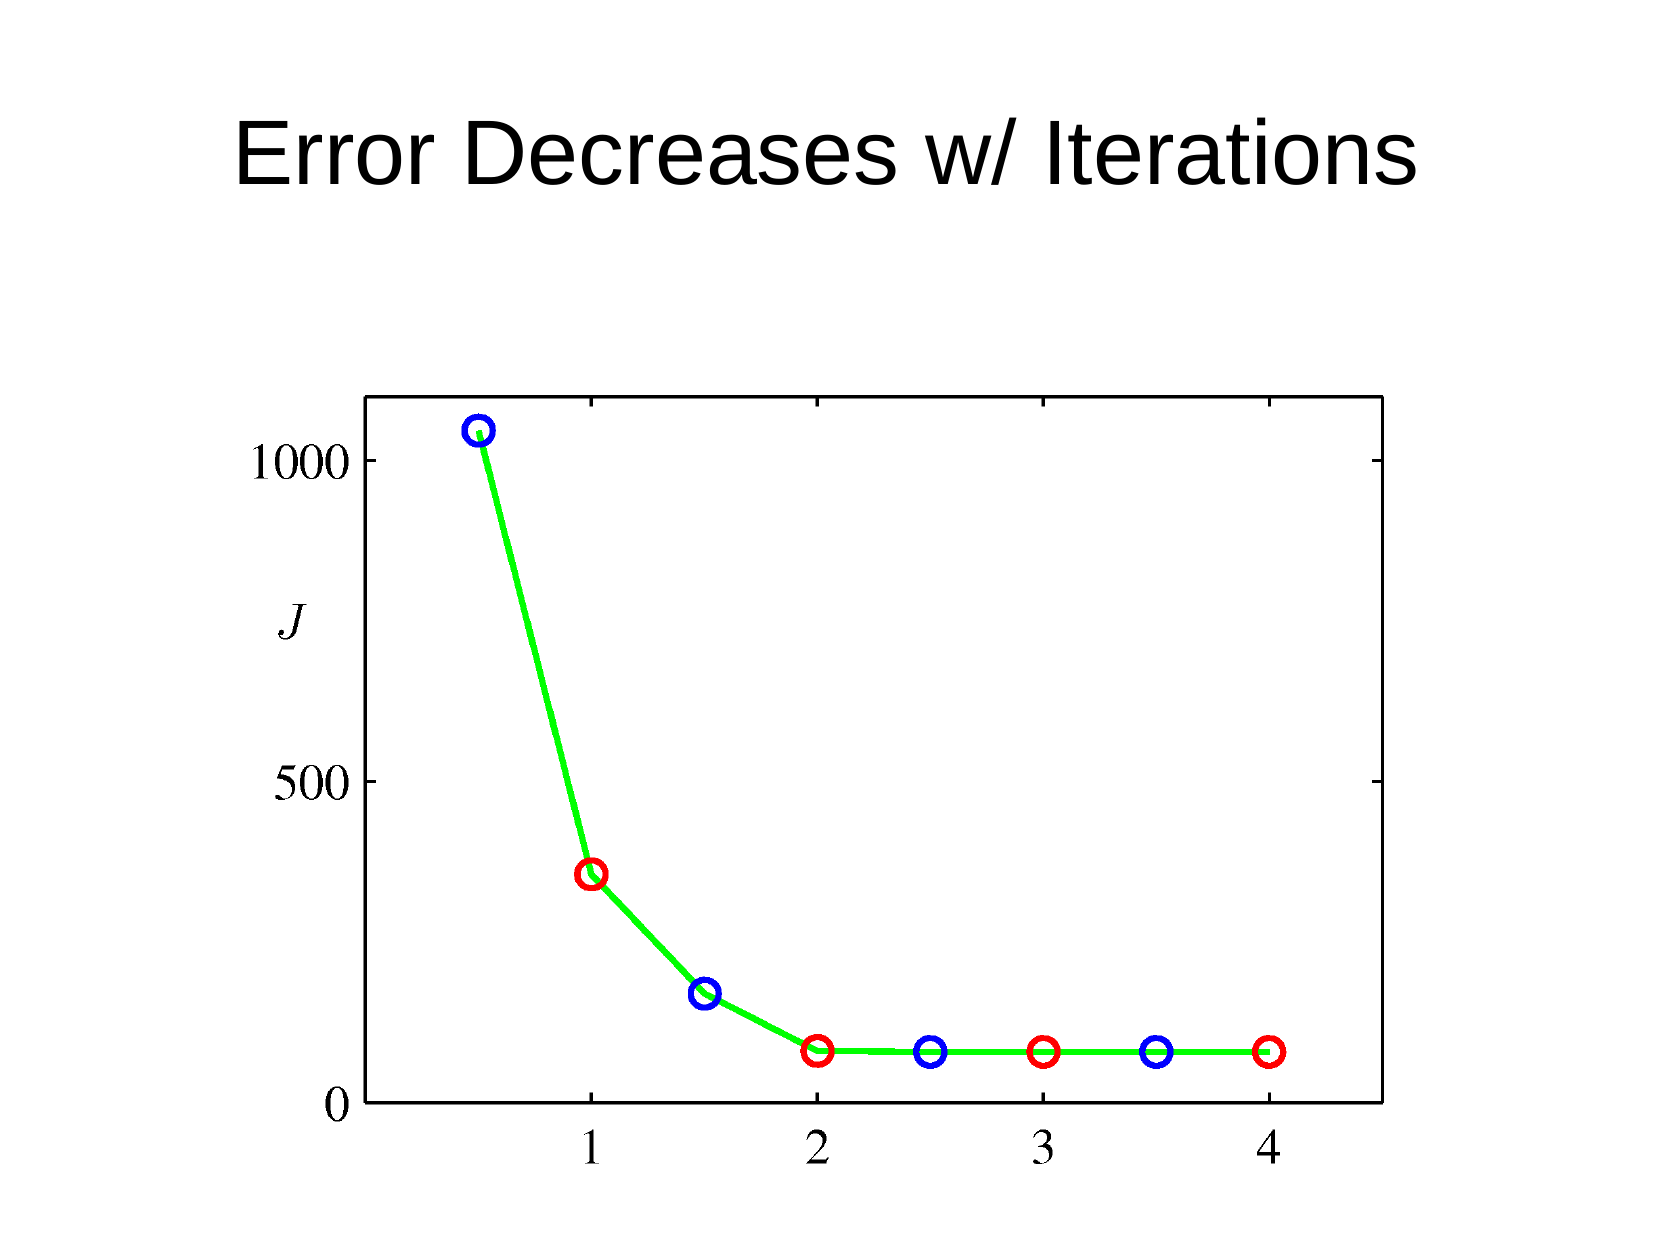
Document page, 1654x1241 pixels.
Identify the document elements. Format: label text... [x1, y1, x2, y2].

title Error Decreases w/ Iterations [82, 49, 1571, 257]
picture [240, 376, 1402, 1171]
